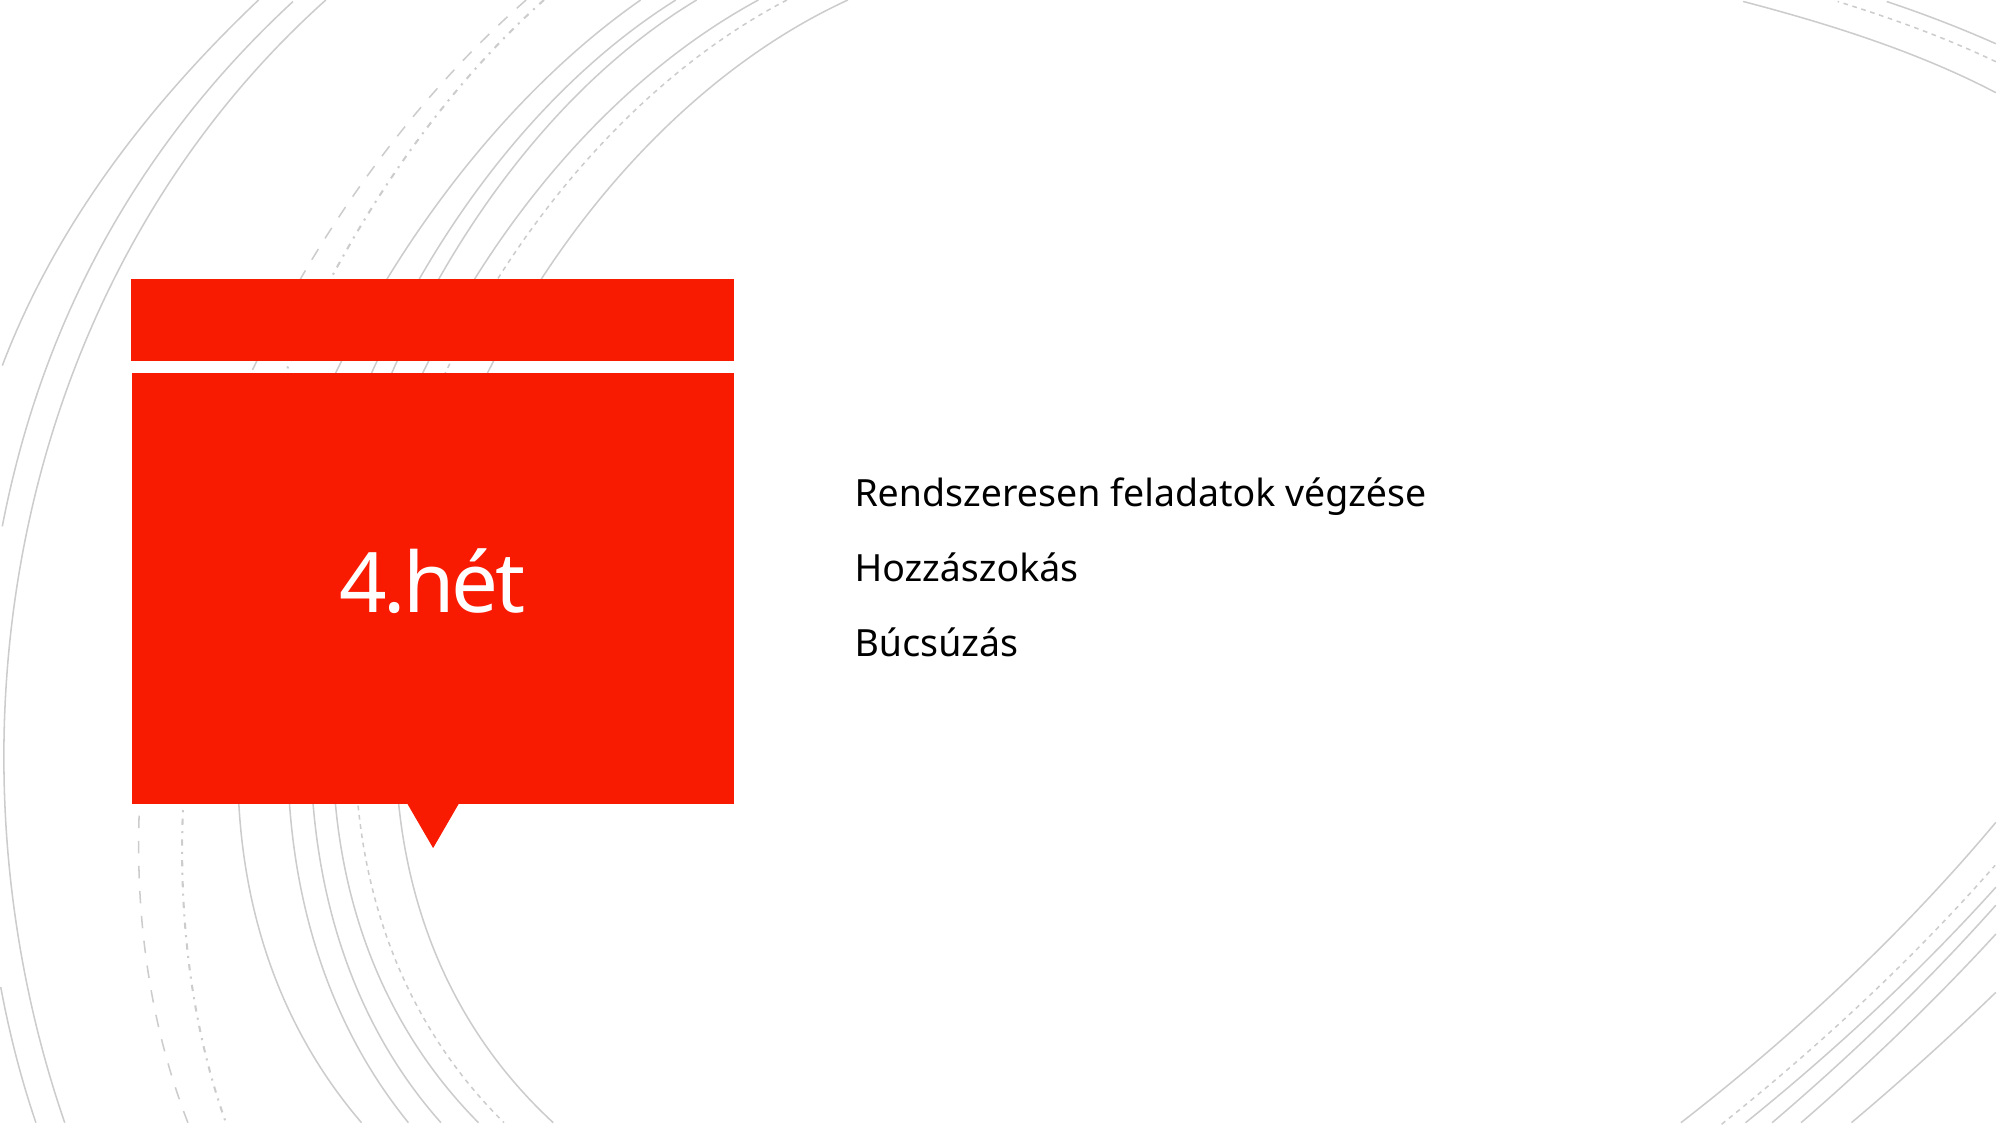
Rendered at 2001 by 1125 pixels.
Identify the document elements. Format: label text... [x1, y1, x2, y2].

title 4.hét [145, 385, 720, 789]
list Rendszeresen feladatok végzése Hozzászokás Búcsúzás [839, 131, 1871, 993]
